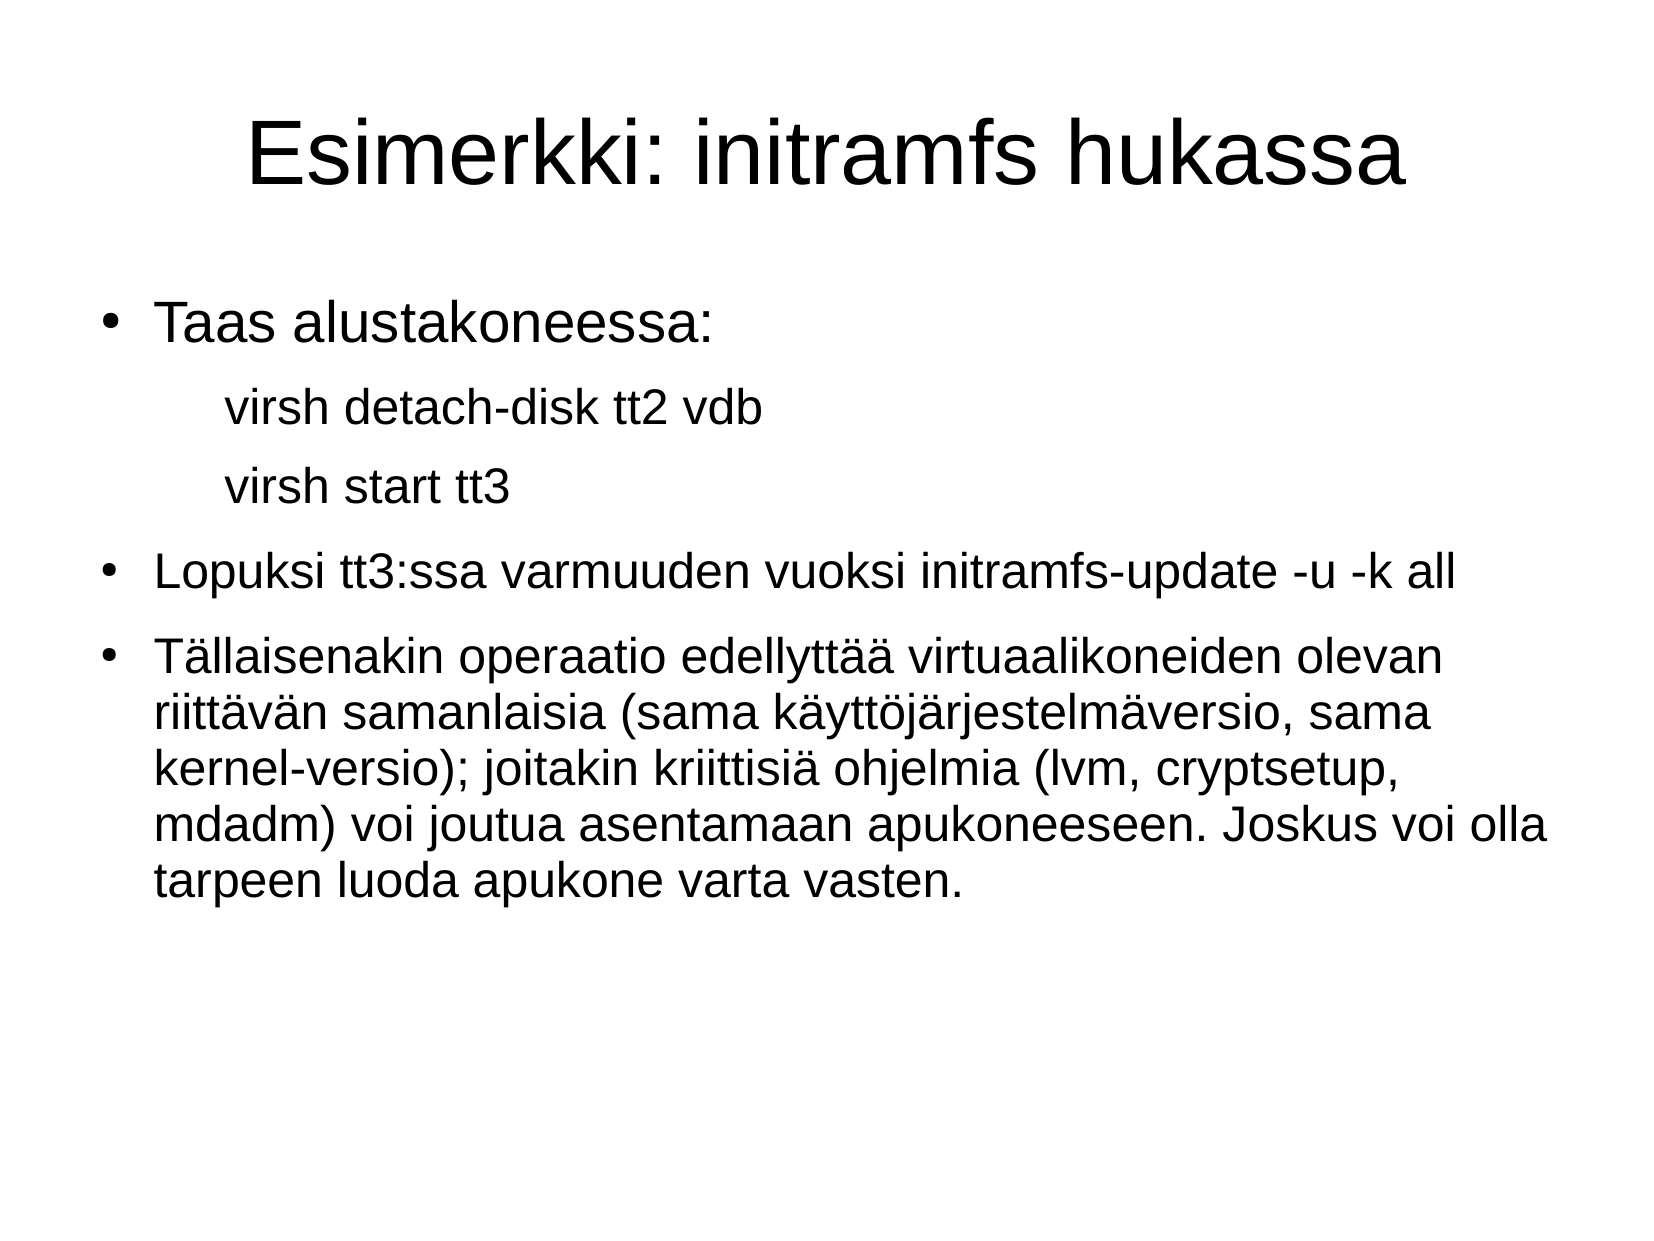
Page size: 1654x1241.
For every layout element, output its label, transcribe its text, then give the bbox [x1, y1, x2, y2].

list Taas alustakoneessa: virsh detach-disk tt2 vdb virsh start tt3 Lopuksi tt3:ssa varmuuden vuoksi initramfs-update -u -k all Tällaisenakin operaatio edellyttää virtuaalikoneiden olevan riittävän samanlaisia (sama käyttöjärjestelmäversio, sama kernel-versio); joitakin kriittisiä ohjelmia (lvm, cryptsetup, mdadm) voi joutua asentamaan apukoneeseen. Joskus voi olla tarpeen luoda apukone varta vasten. [82, 290, 1571, 1010]
title Esimerkki: initramfs hukassa [82, 49, 1571, 257]
